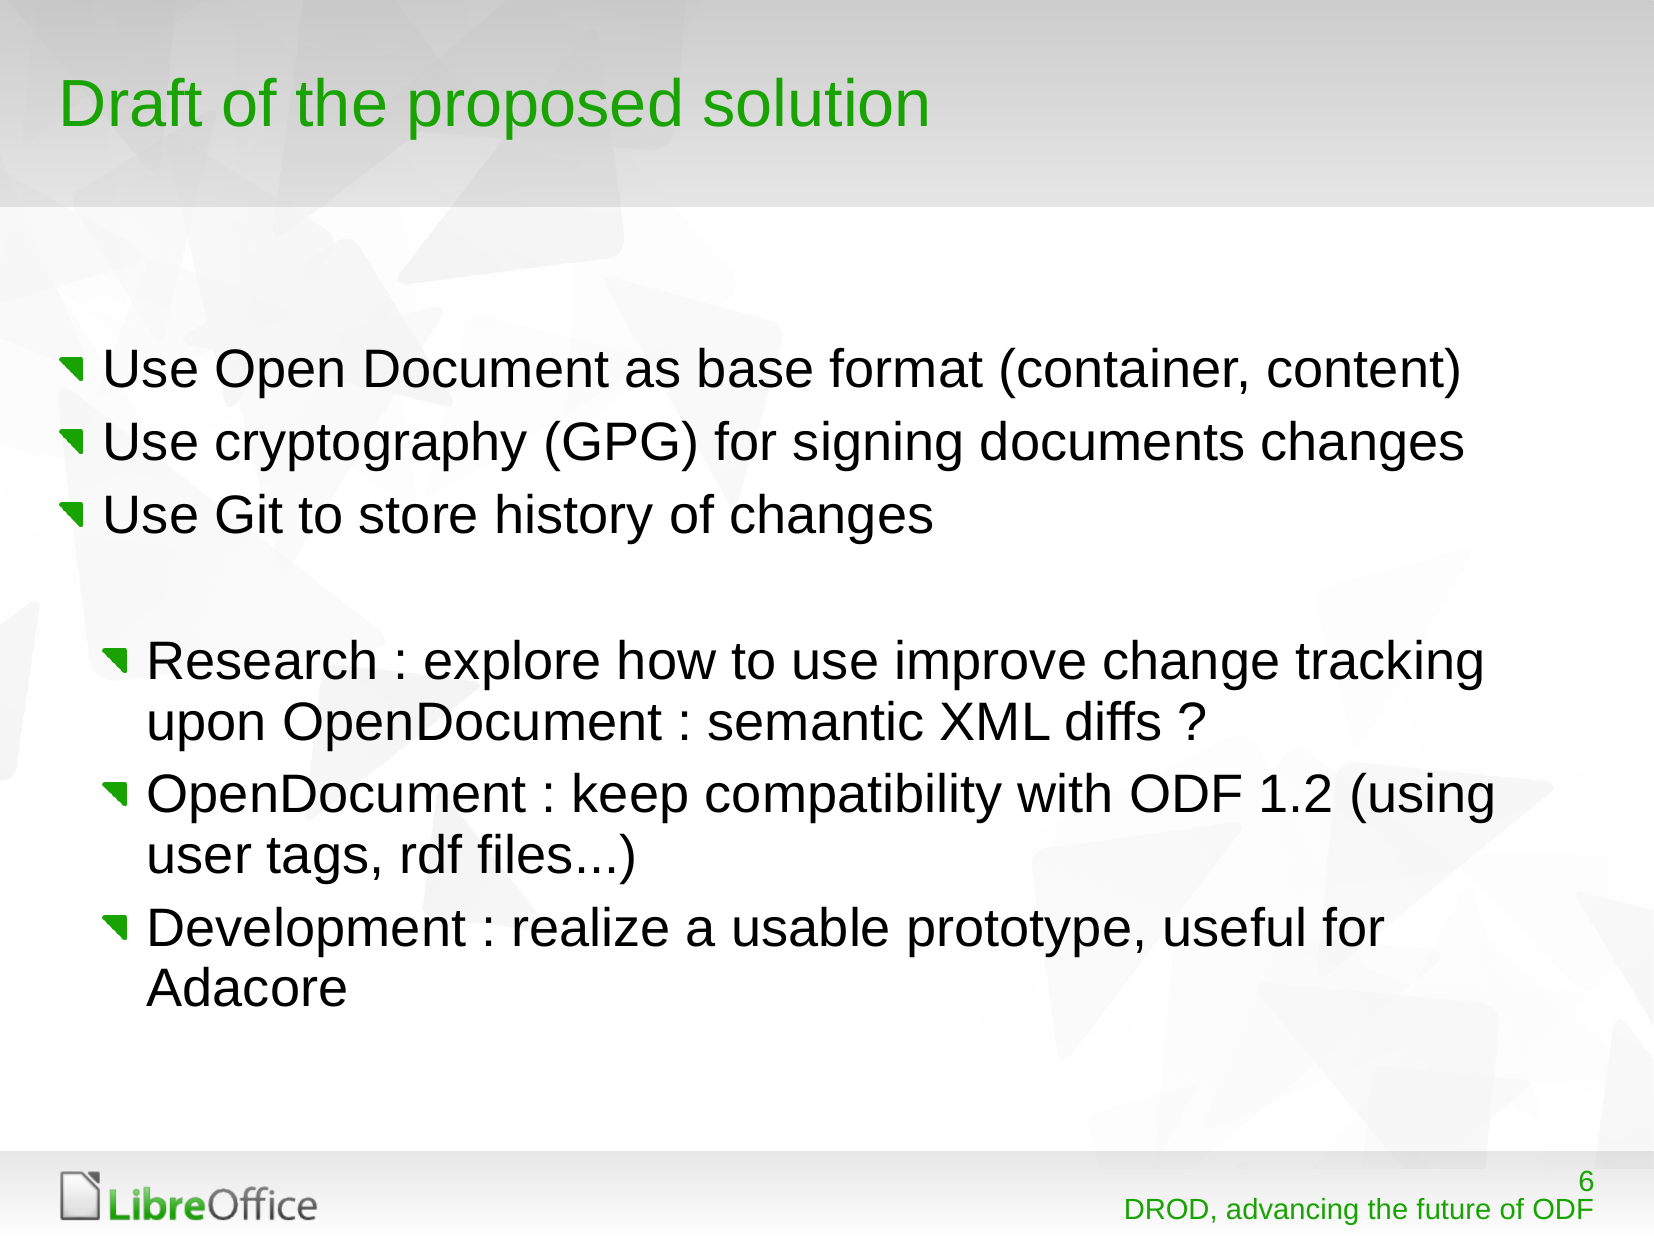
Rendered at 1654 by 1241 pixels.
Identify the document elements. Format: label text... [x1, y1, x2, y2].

title Draft of the proposed solution [59, 29, 1595, 178]
list Use Open Document as base format (container, content) Use cryptography (GPG) for signing documents changes Use Git to store history of changes Research : explore how to use improve change tracking upon OpenDocument : semantic XML diffs ? OpenDocument : keep compatibility with ODF 1.2 (using user tags, rdf files...) Development : realize a usable prototype, useful for Adacore [59, 265, 1595, 1114]
picture [0, 0, 783, 931]
picture [915, 548, 1654, 1169]
picture [41, 1152, 337, 1240]
